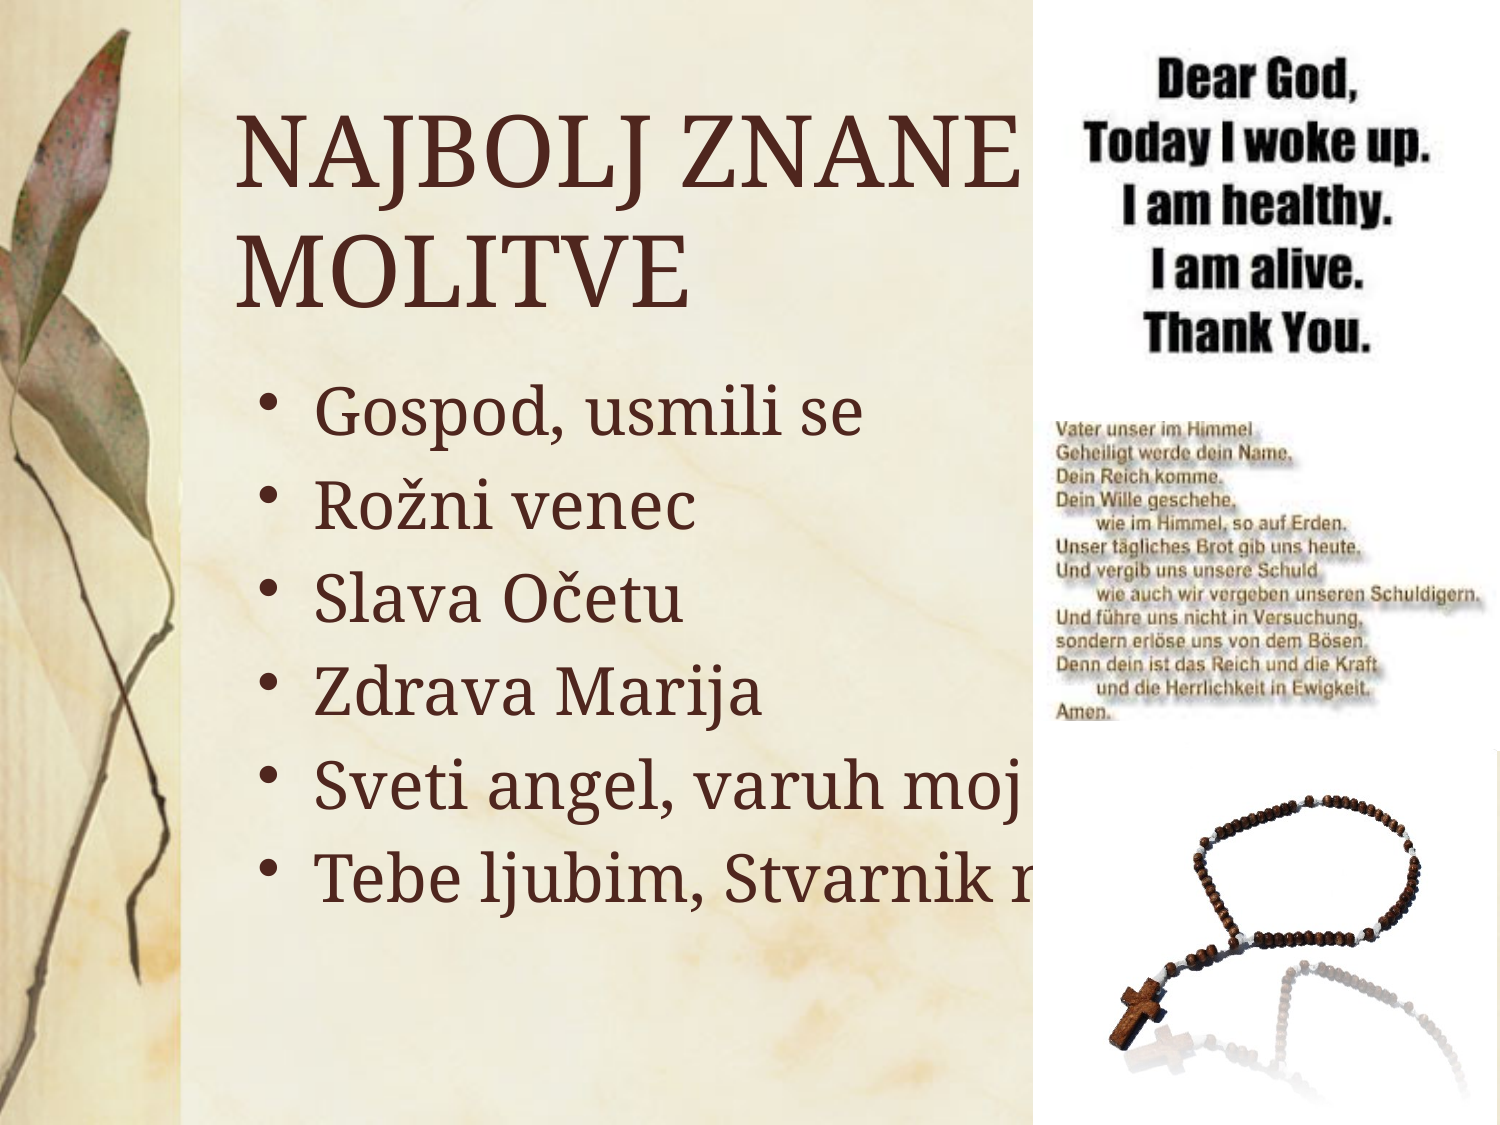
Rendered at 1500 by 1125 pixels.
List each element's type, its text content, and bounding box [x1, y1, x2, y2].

list Gospod, usmili se Rožni venec Slava Očetu Zdrava Marija Sveti angel, varuh moj Tebe ljubim, Stvarnik moj [242, 361, 1033, 1105]
title NAJBOLJ ZNANE MOLITVE [218, 113, 1033, 302]
picture [0, 0, 1500, 1125]
